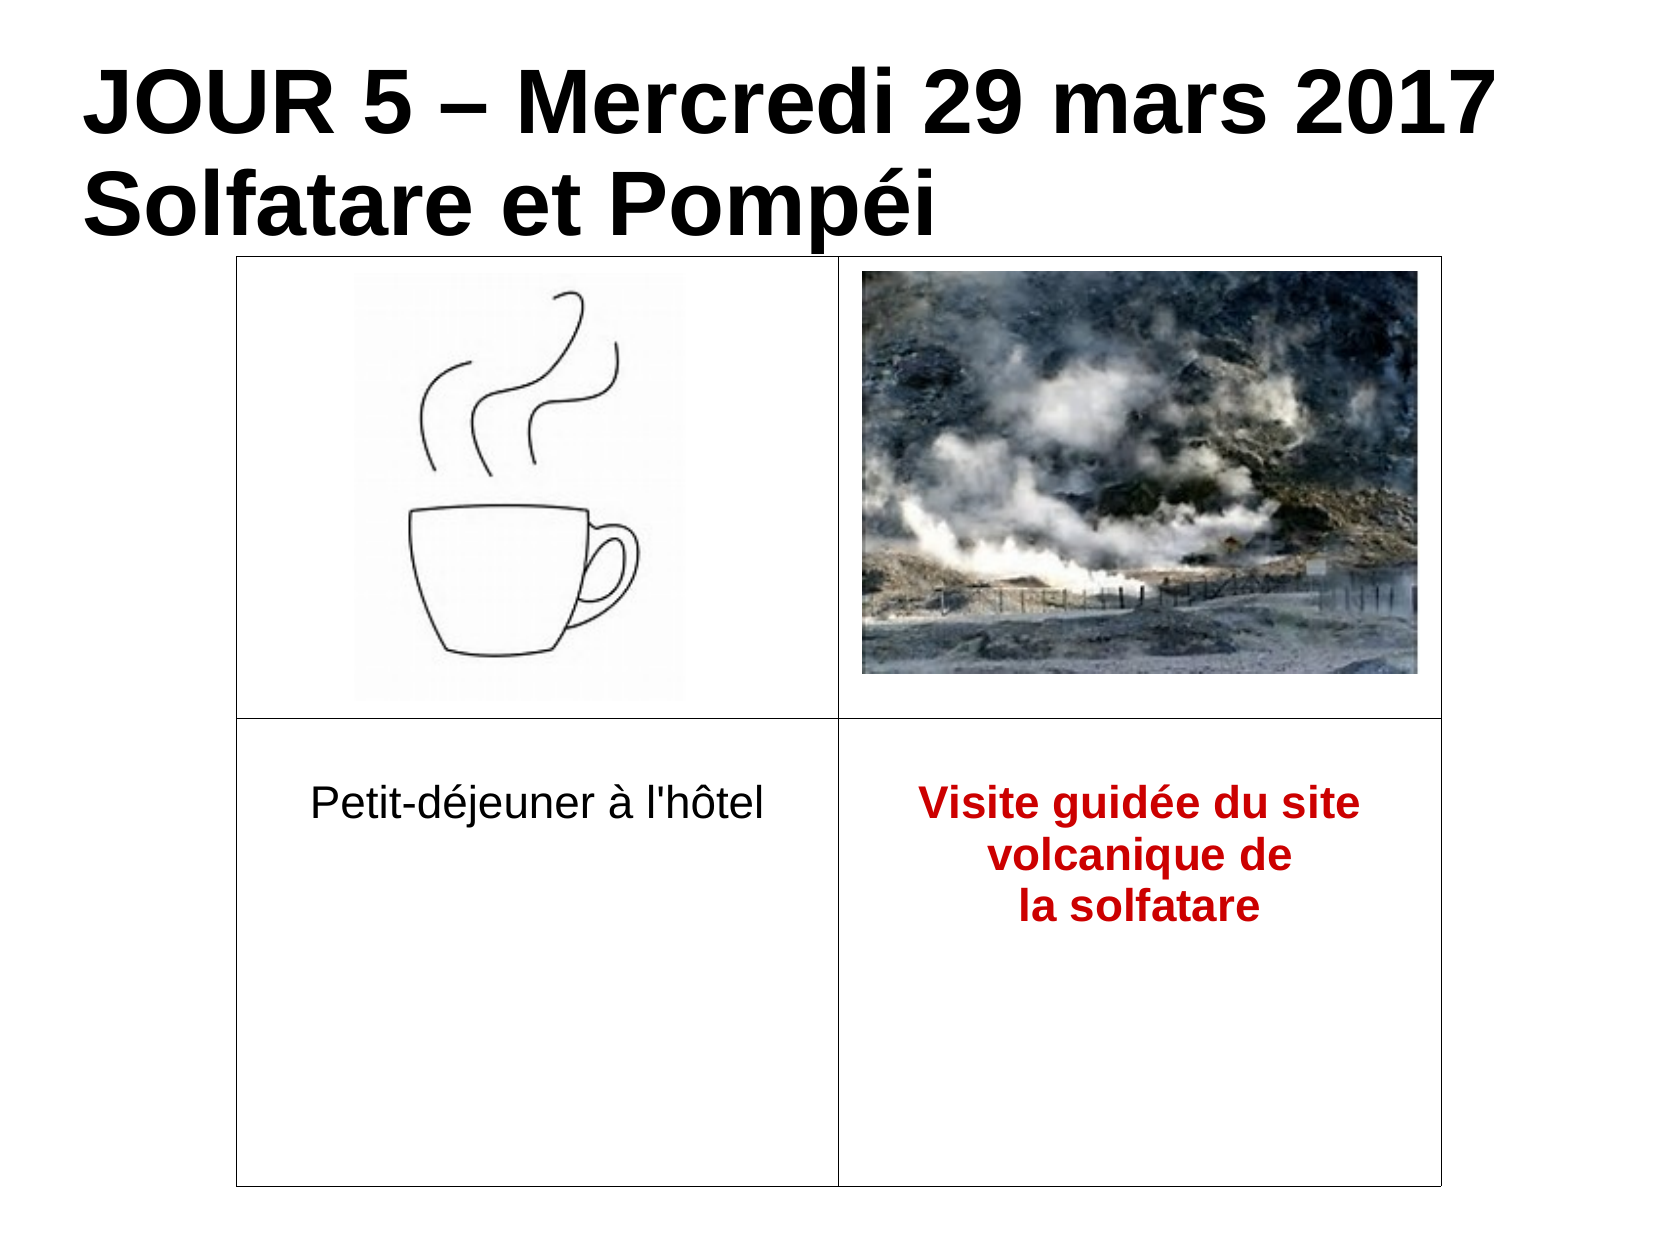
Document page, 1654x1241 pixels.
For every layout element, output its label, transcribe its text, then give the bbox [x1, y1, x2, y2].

table_header [237, 257, 838, 718]
table_cell Petit-déjeuner à l'hôtel [237, 719, 838, 1186]
table_header [839, 257, 1441, 718]
table_cell Visite guidée du site volcanique de la solfatare [839, 719, 1441, 1186]
picture [862, 271, 1420, 674]
picture [354, 273, 686, 701]
title JOUR 5 – Mercredi 29 mars 2017 Solfatare et Pompéi [82, 49, 1571, 257]
